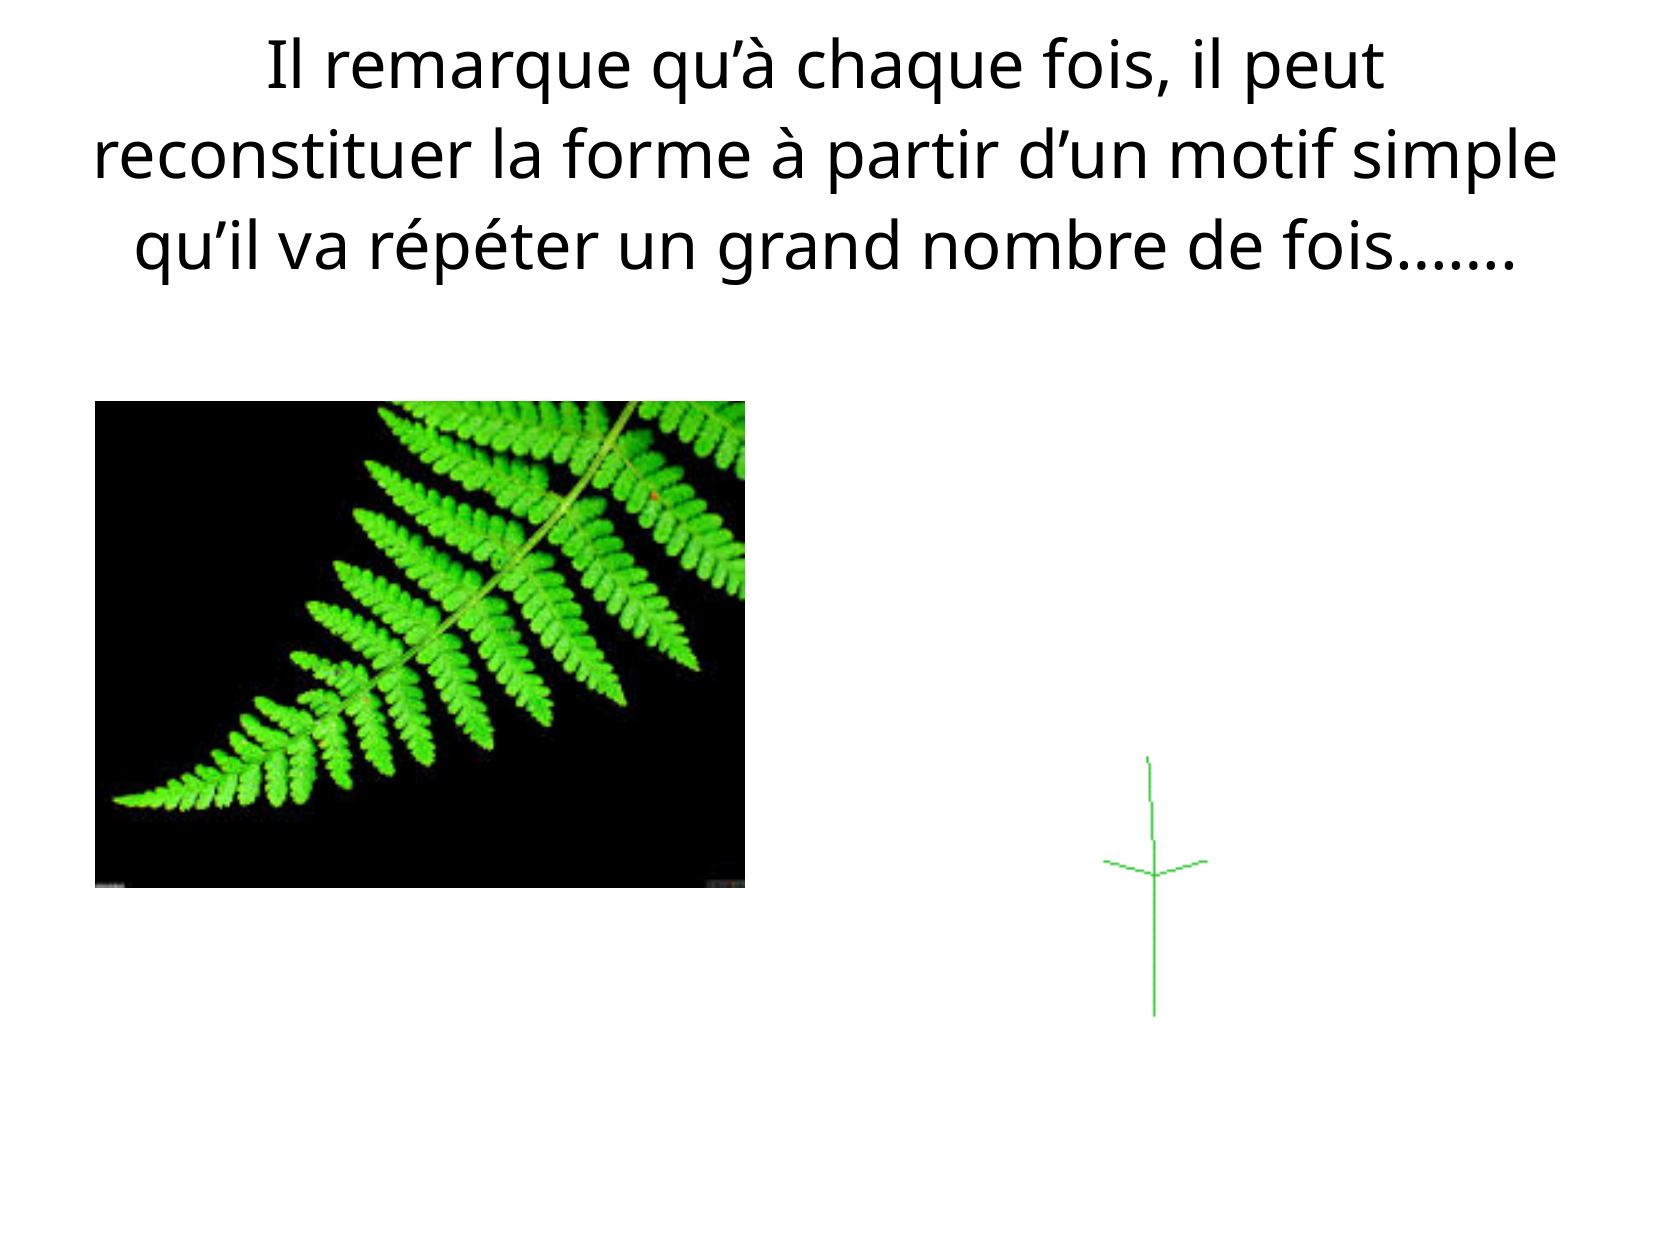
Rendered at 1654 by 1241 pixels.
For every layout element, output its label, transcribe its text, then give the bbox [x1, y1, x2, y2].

title Il remarque qu’à chaque fois, il peut reconstituer la forme à partir d’un motif simple qu’il va répéter un grand nombre de fois……. [82, 19, 1571, 287]
picture [95, 401, 745, 888]
picture [900, 320, 1394, 1040]
